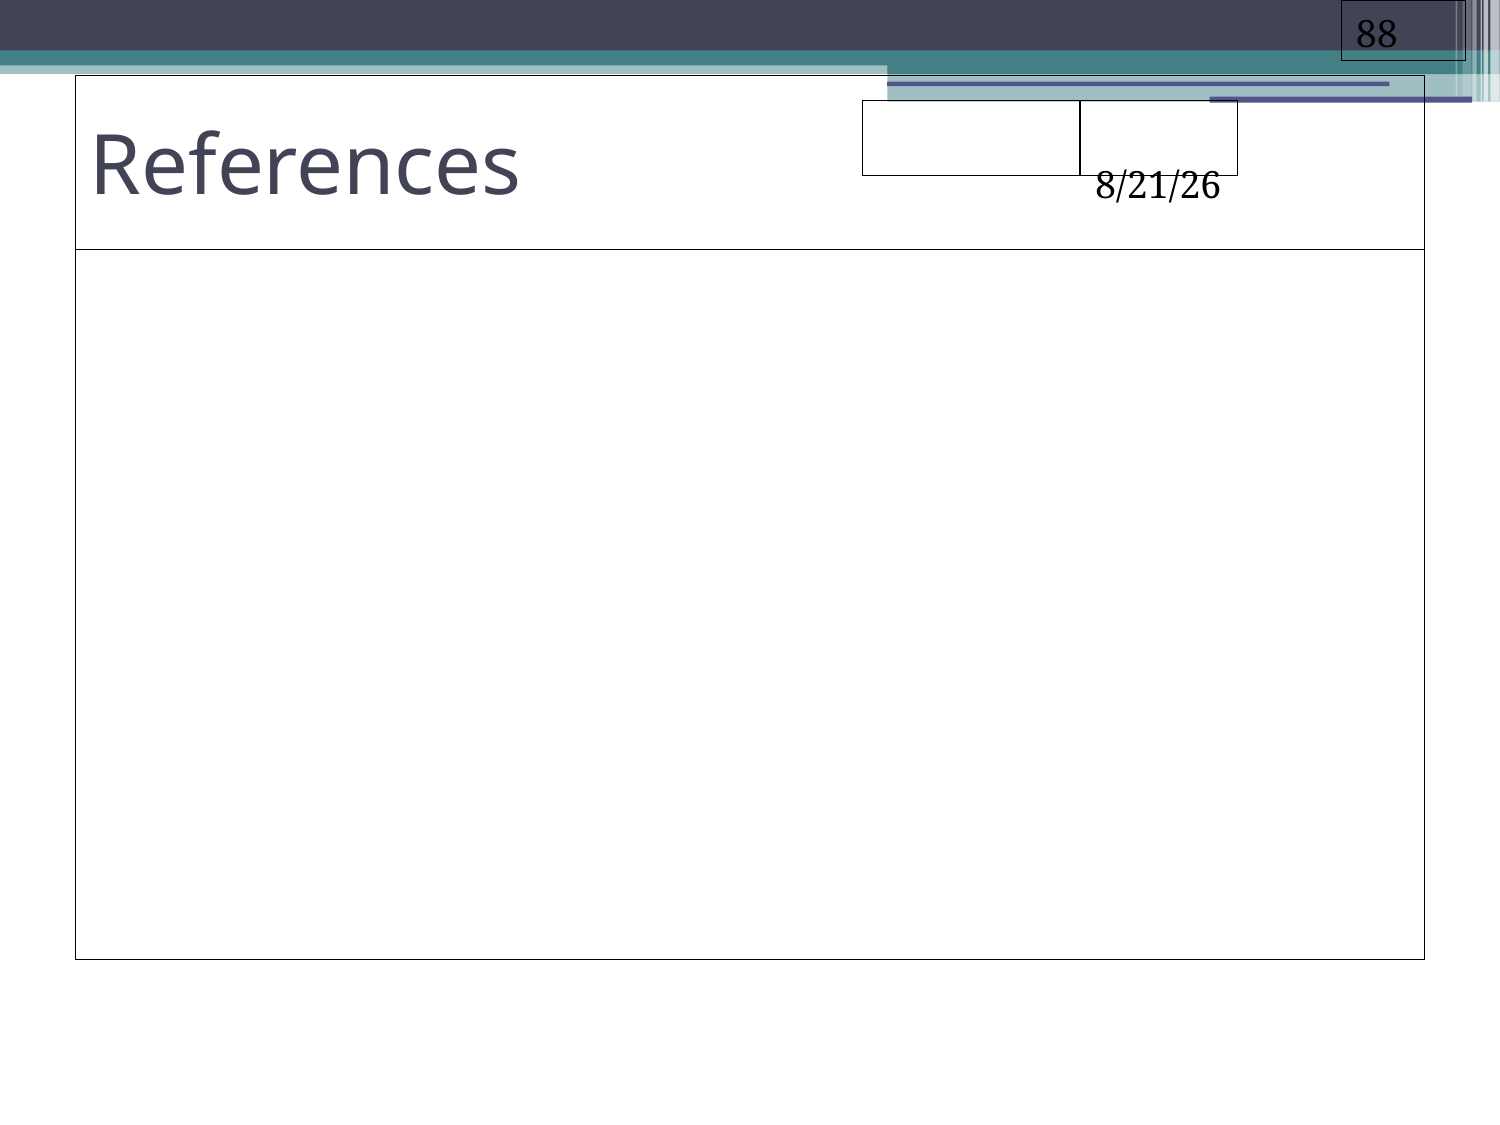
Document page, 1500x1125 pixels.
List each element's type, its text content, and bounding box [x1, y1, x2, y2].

slide_number <number><number> [1341, 0, 1466, 61]
title References [75, 75, 1425, 249]
list [75, 249, 1425, 960]
